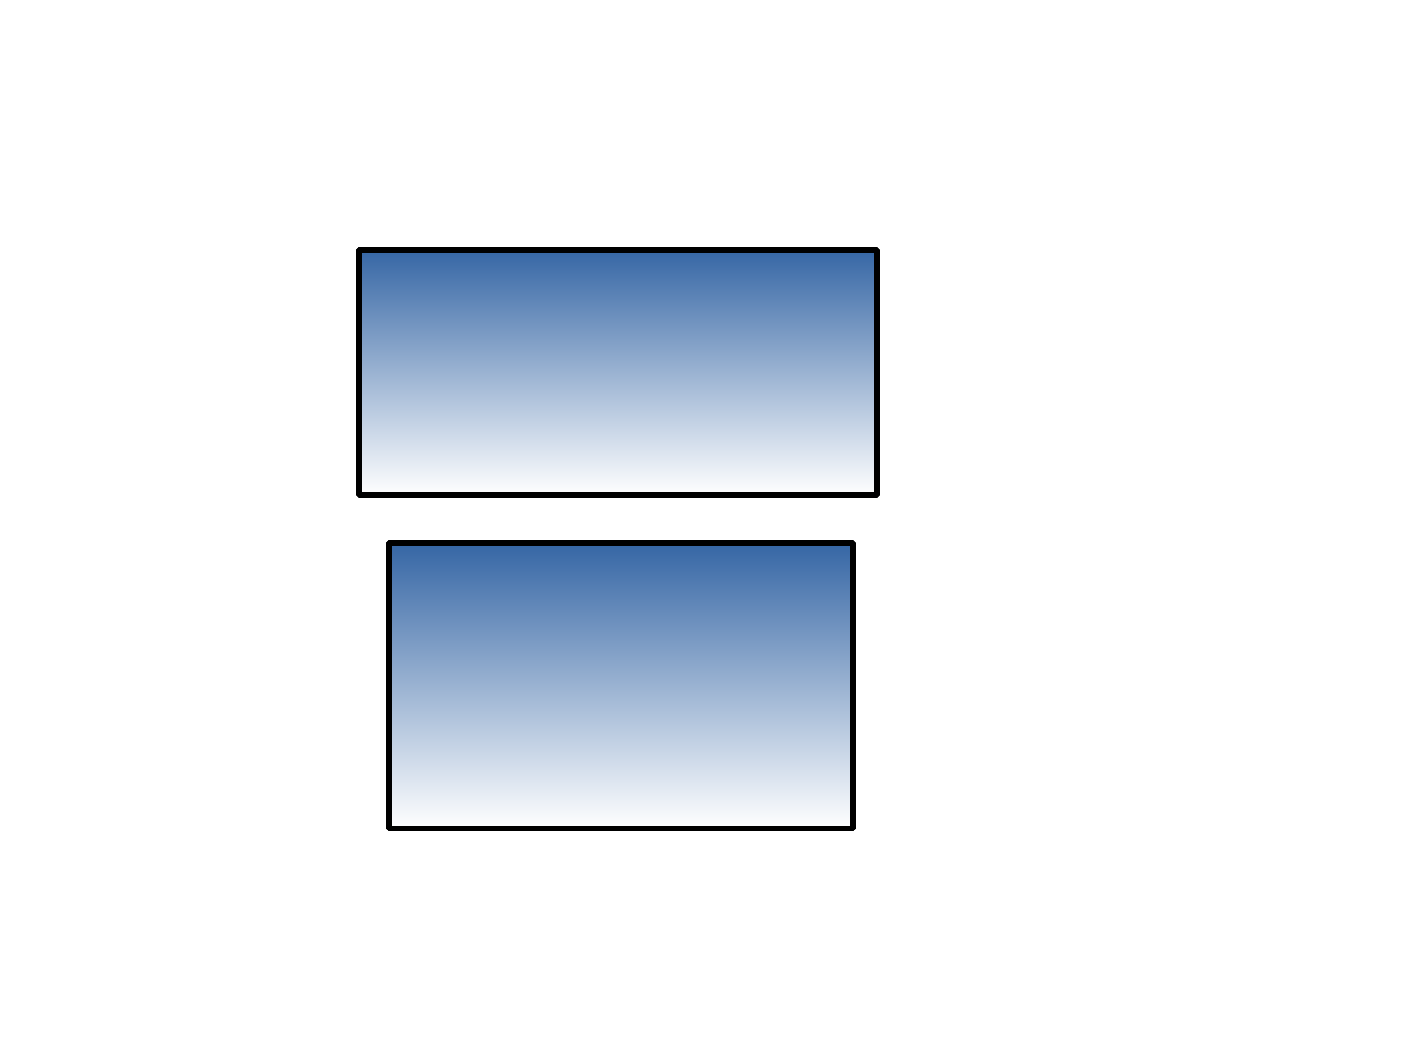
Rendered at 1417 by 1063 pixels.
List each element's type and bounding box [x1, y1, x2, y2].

text_box [389, 542, 853, 829]
text_box [359, 250, 878, 496]
